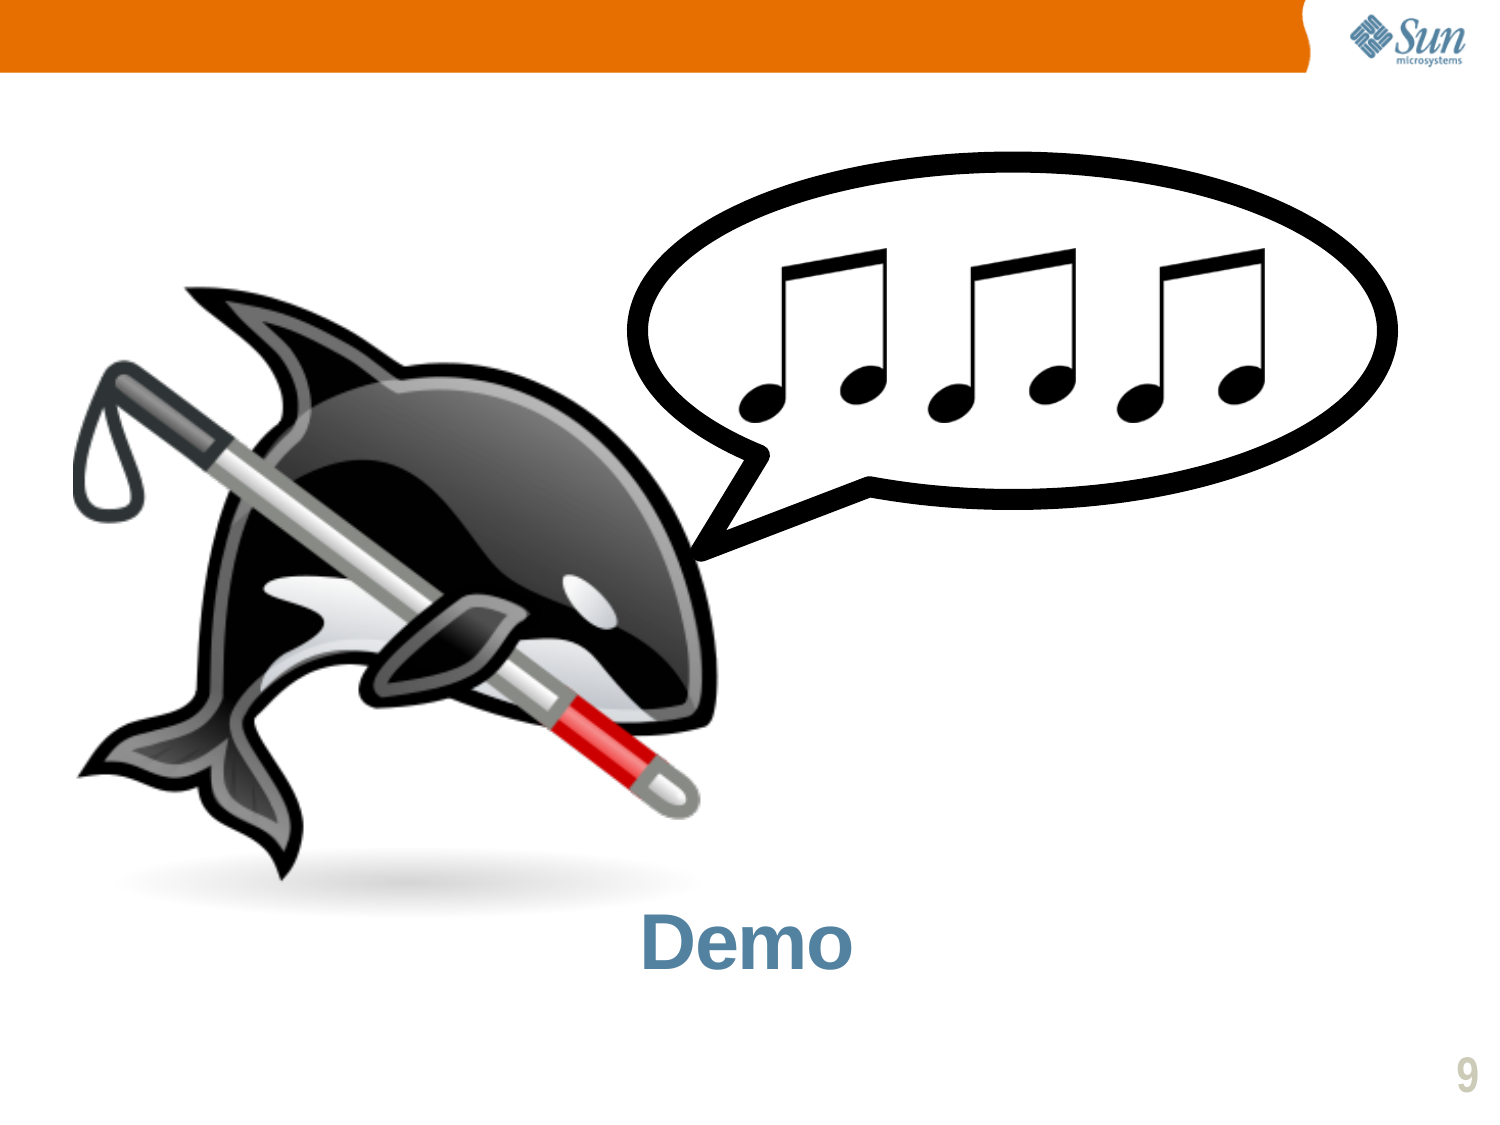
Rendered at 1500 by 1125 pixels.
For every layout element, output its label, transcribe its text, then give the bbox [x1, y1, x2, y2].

title Demo [639, 905, 877, 1010]
picture [1104, 248, 1279, 423]
picture [73, 248, 901, 928]
picture [0, 0, 1500, 75]
picture [915, 248, 1090, 423]
